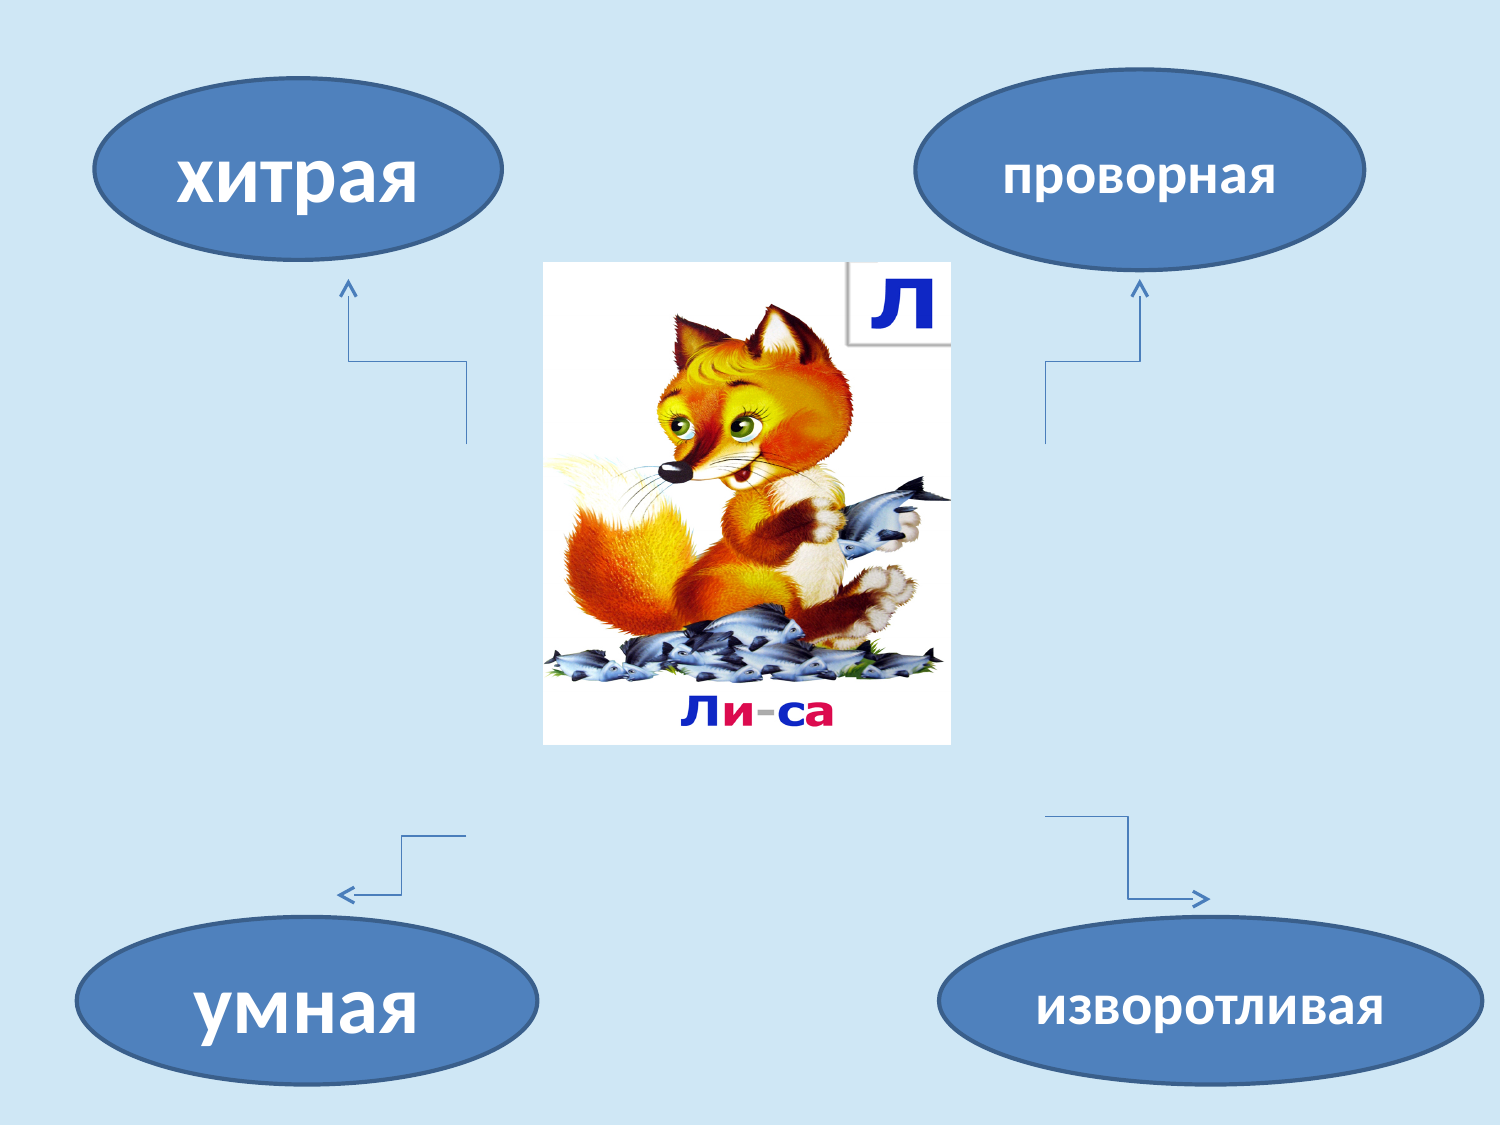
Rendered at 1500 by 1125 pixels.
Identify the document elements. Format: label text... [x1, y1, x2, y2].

text_box проворная [915, 69, 1365, 271]
text_box умная [76, 916, 538, 1085]
picture [543, 262, 951, 745]
text_box изворотливая [938, 916, 1483, 1085]
text_box хитрая [94, 78, 502, 260]
